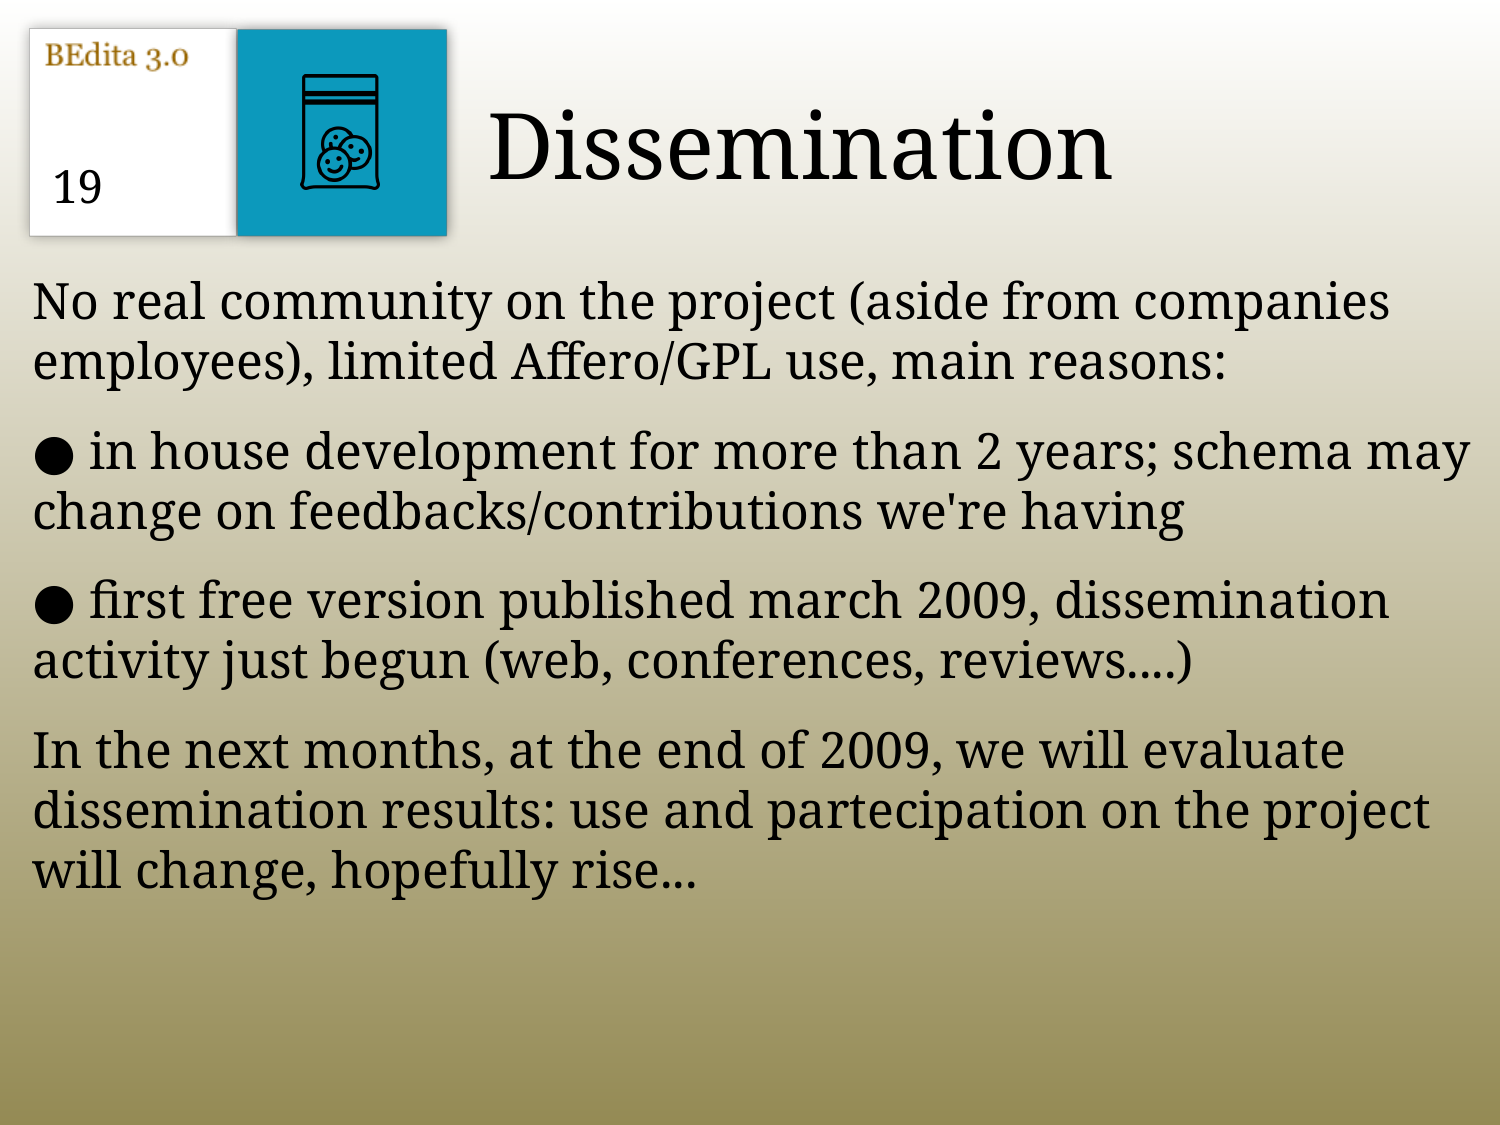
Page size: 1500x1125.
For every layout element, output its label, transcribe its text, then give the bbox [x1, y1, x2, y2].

text_box Dissemination [472, 48, 1477, 237]
text_box No real community on the project (aside from companies employees), limited Affero/GPL use, main reasons: ● in house development for more than 2 years; schema may change on feedbacks/contributions we're having ● first free version published march 2009, dissemination activity just begun (web, conferences, reviews....) In the next months, at the end of 2009, we will evaluate dissemination results: use and partecipation on the project will change, hopefully rise... [17, 262, 1500, 1034]
text_box <numero> [37, 147, 119, 207]
picture [0, 0, 462, 266]
